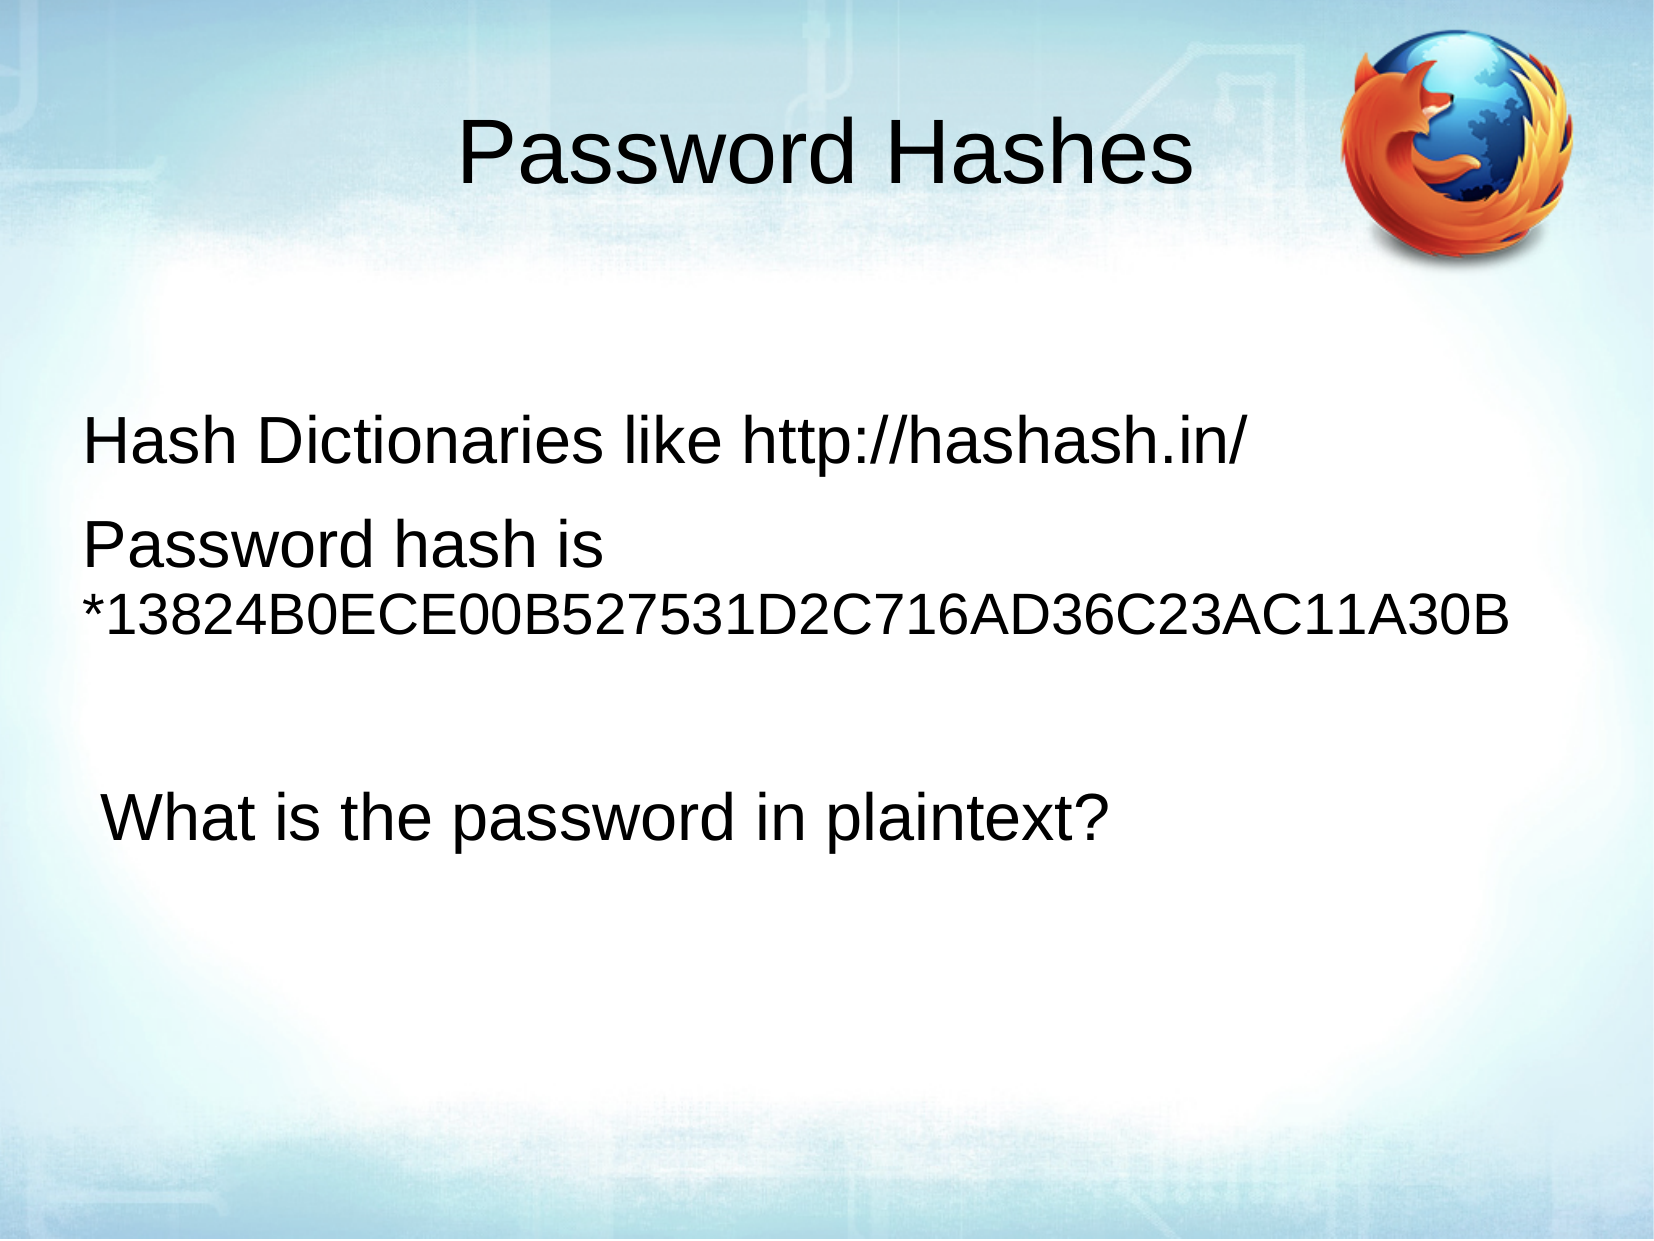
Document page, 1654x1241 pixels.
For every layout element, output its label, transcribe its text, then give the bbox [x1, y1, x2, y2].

list Hash Dictionaries like http://hashash.in/ Password hash is *13824B0ECE00B527531D2C716AD36C23AC11A30B What is the password in plaintext? [82, 290, 1571, 1099]
title Password Hashes [82, 49, 1571, 257]
picture [0, 0, 1654, 1239]
